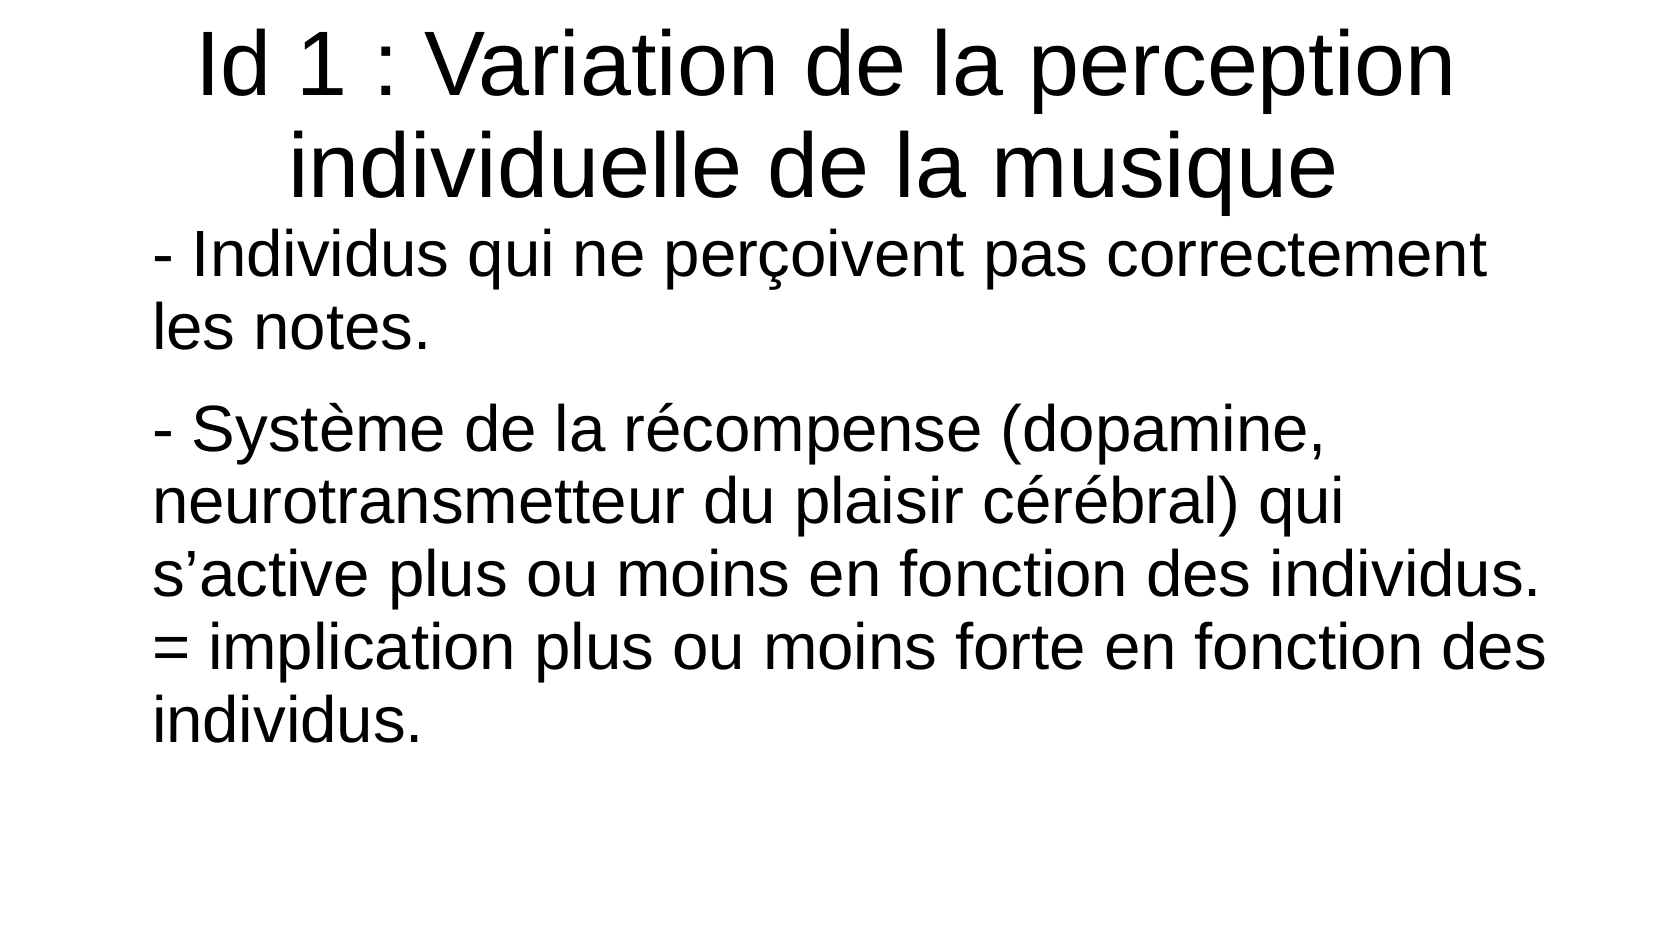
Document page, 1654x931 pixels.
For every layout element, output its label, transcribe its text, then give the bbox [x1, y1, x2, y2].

title Id 1 : Variation de la perception individuelle de la musique [82, 12, 1571, 217]
list - Individus qui ne perçoivent pas correctement les notes. - Système de la récompense (dopamine, neurotransmetteur du plaisir cérébral) qui s’active plus ou moins en fonction des individus. = implication plus ou moins forte en fonction des individus. [82, 217, 1571, 758]
